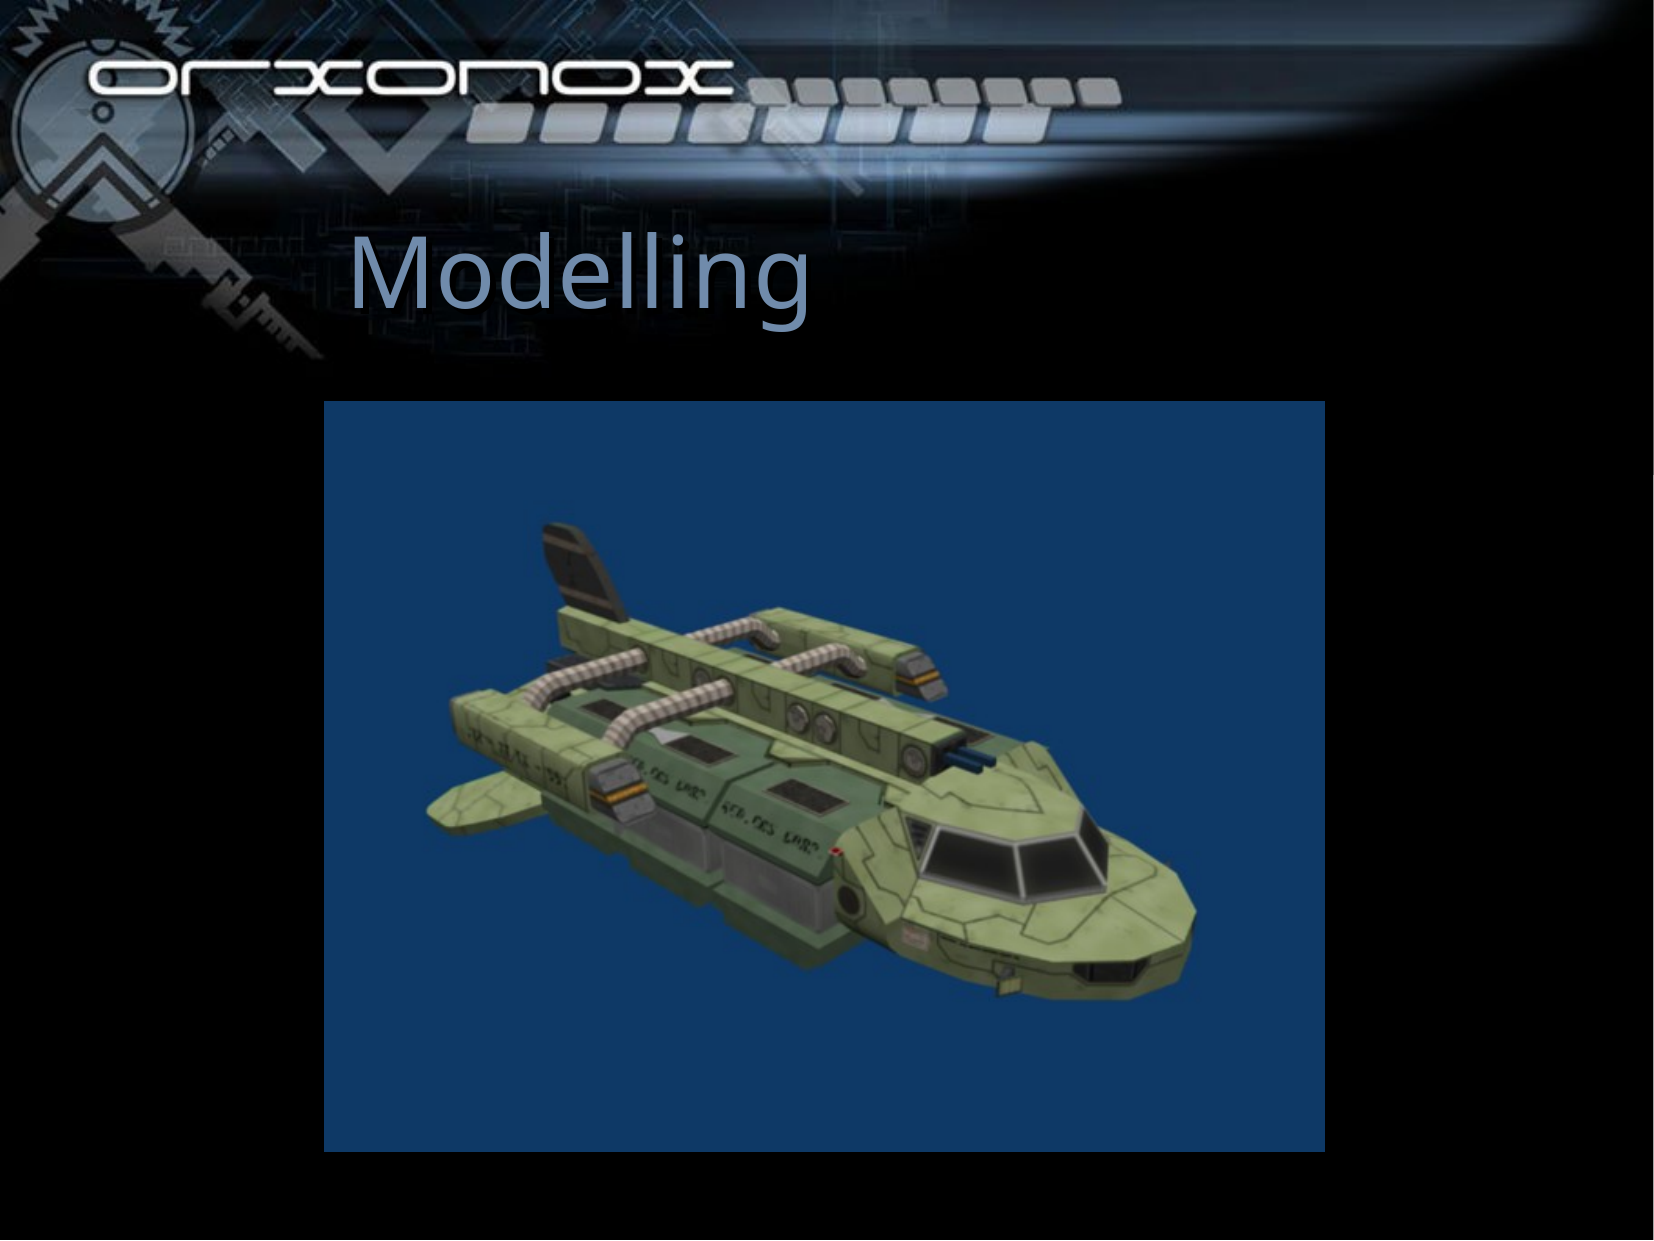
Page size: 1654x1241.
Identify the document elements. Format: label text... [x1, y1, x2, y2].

picture [0, 0, 1654, 1152]
text_box Modelling [330, 194, 1306, 250]
